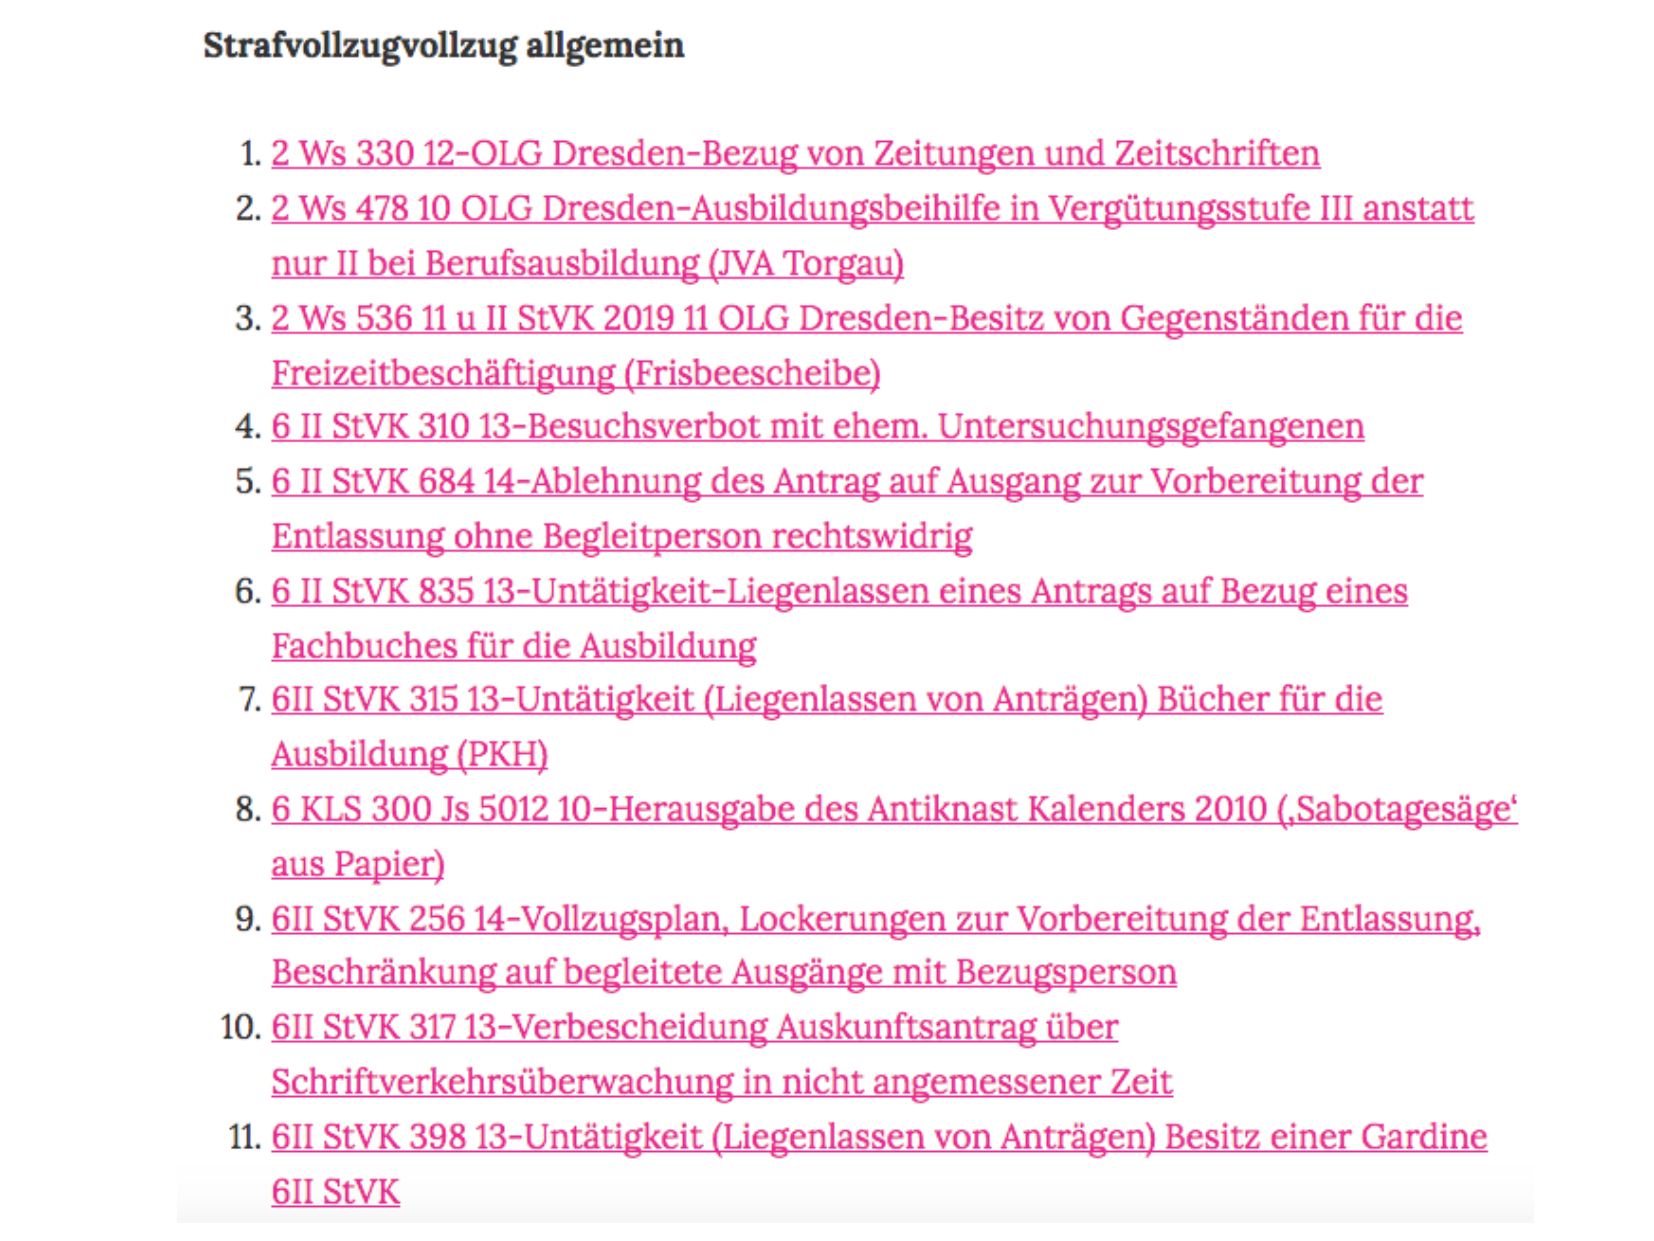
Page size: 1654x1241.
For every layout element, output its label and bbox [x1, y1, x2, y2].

picture [177, 14, 1534, 1223]
